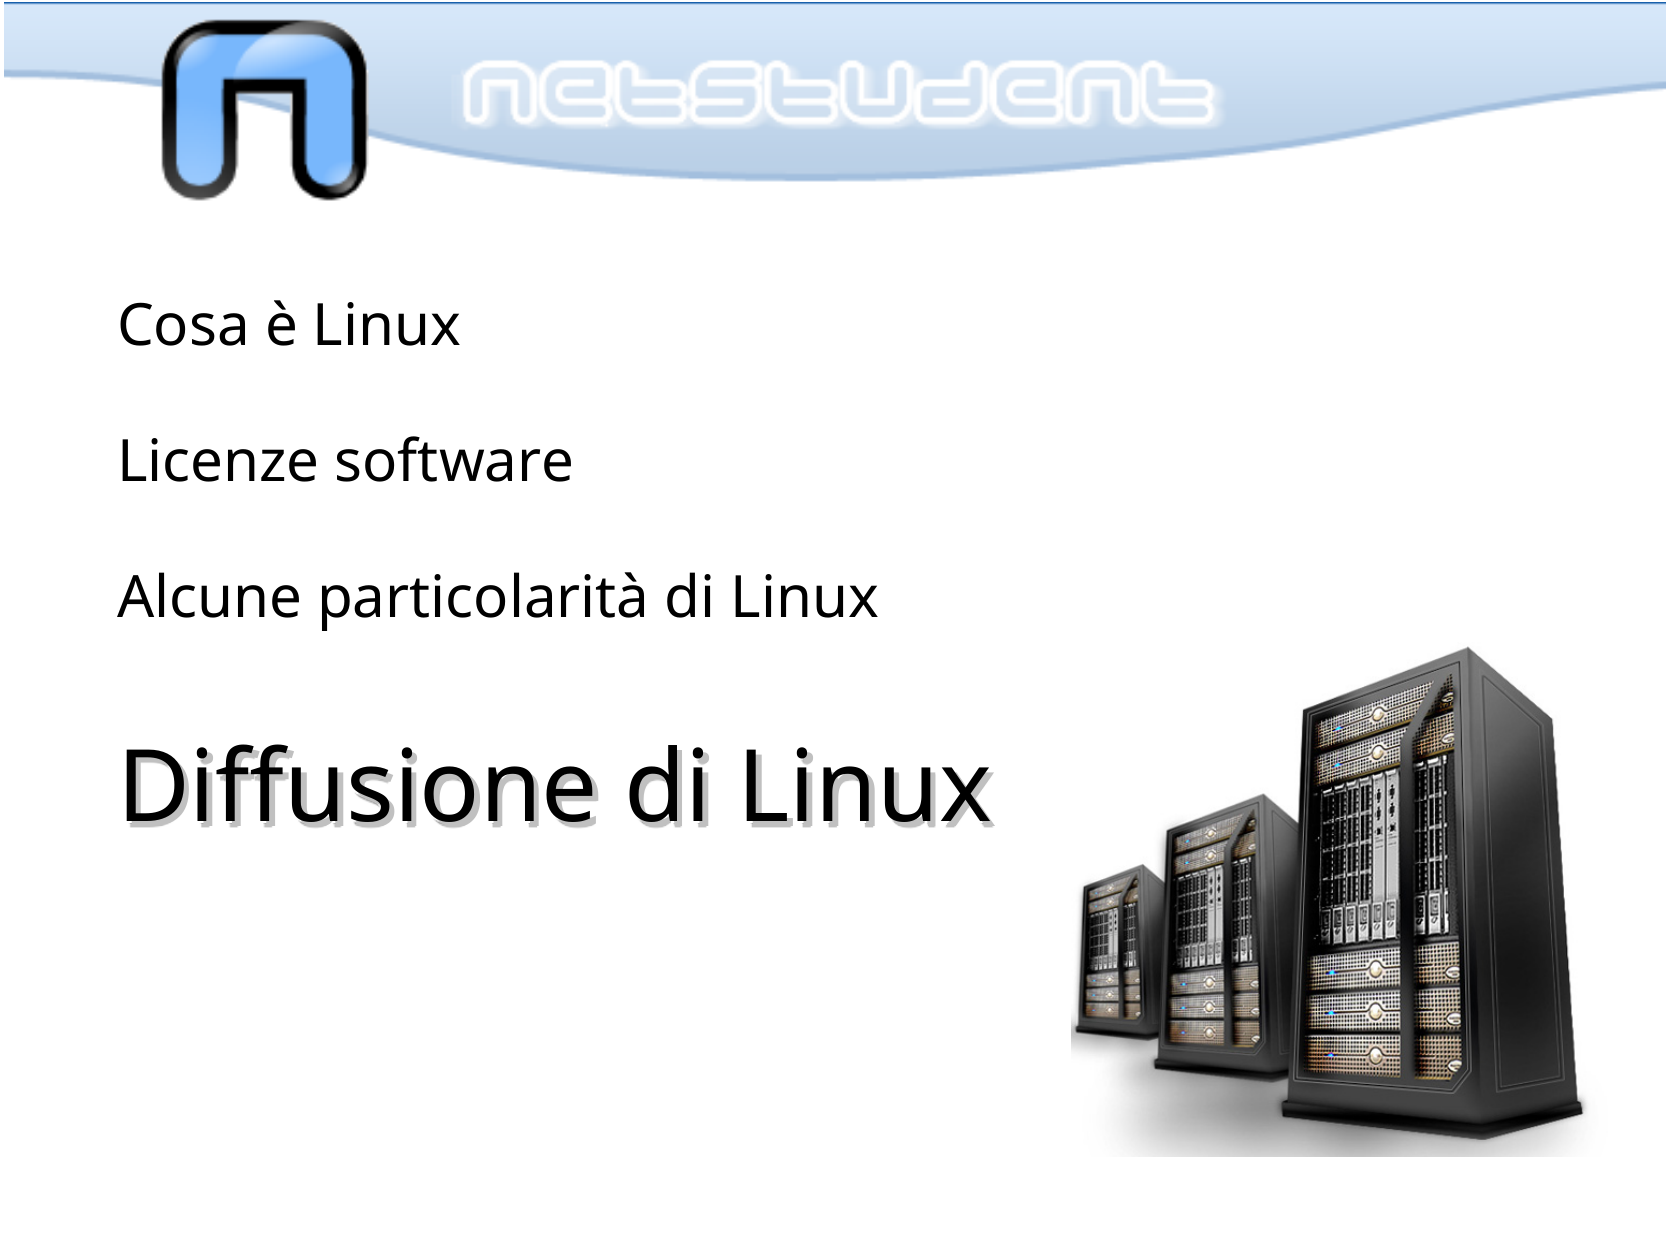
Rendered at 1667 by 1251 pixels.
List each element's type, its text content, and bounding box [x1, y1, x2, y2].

picture [0, 0, 1667, 1251]
title Cosa è Linux Licenze software Alcune particolarità di Linux Diffusione di Linux [110, 329, 1530, 962]
